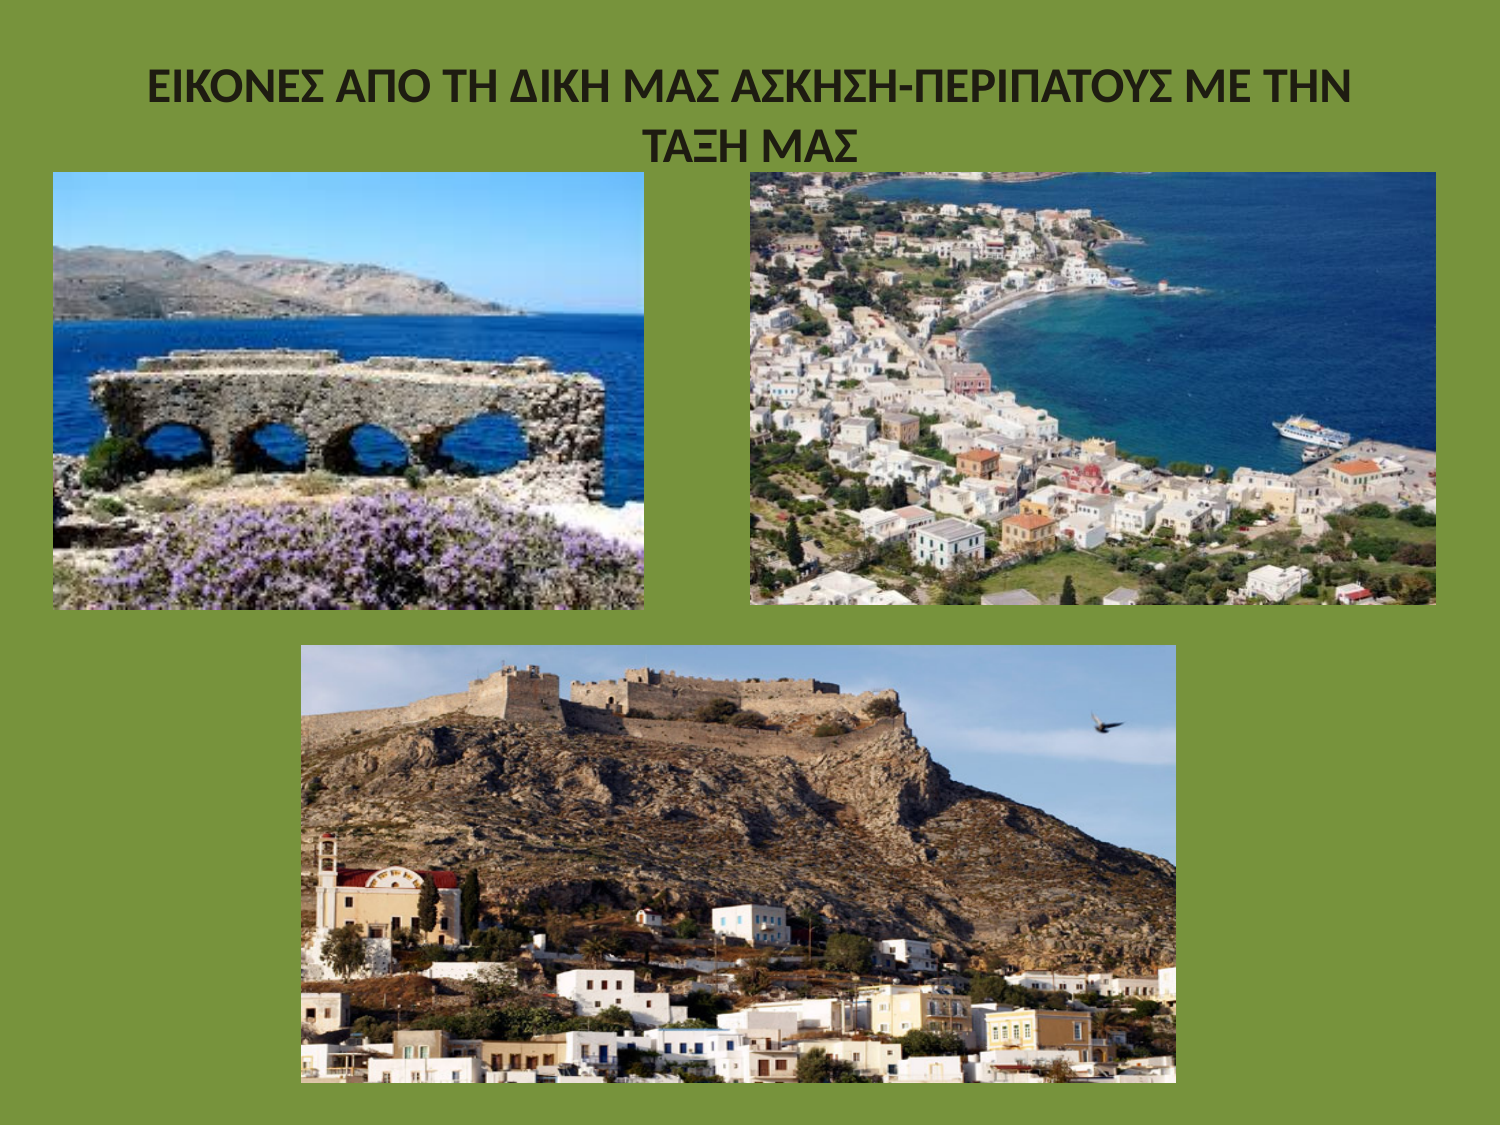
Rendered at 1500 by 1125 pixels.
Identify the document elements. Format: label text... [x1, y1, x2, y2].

picture [301, 645, 1176, 1083]
picture [750, 172, 1436, 605]
picture [53, 172, 644, 610]
title ΕΙΚΟΝΕΣ ΑΠΟ ΤΗ ΔΙΚΗ ΜΑΣ ΑΣΚΗΣΗ-ΠΕΡΙΠΑΤΟΥΣ ΜΕ ΤΗΝ ΤΑΞΗ ΜΑΣ [75, 45, 1425, 173]
